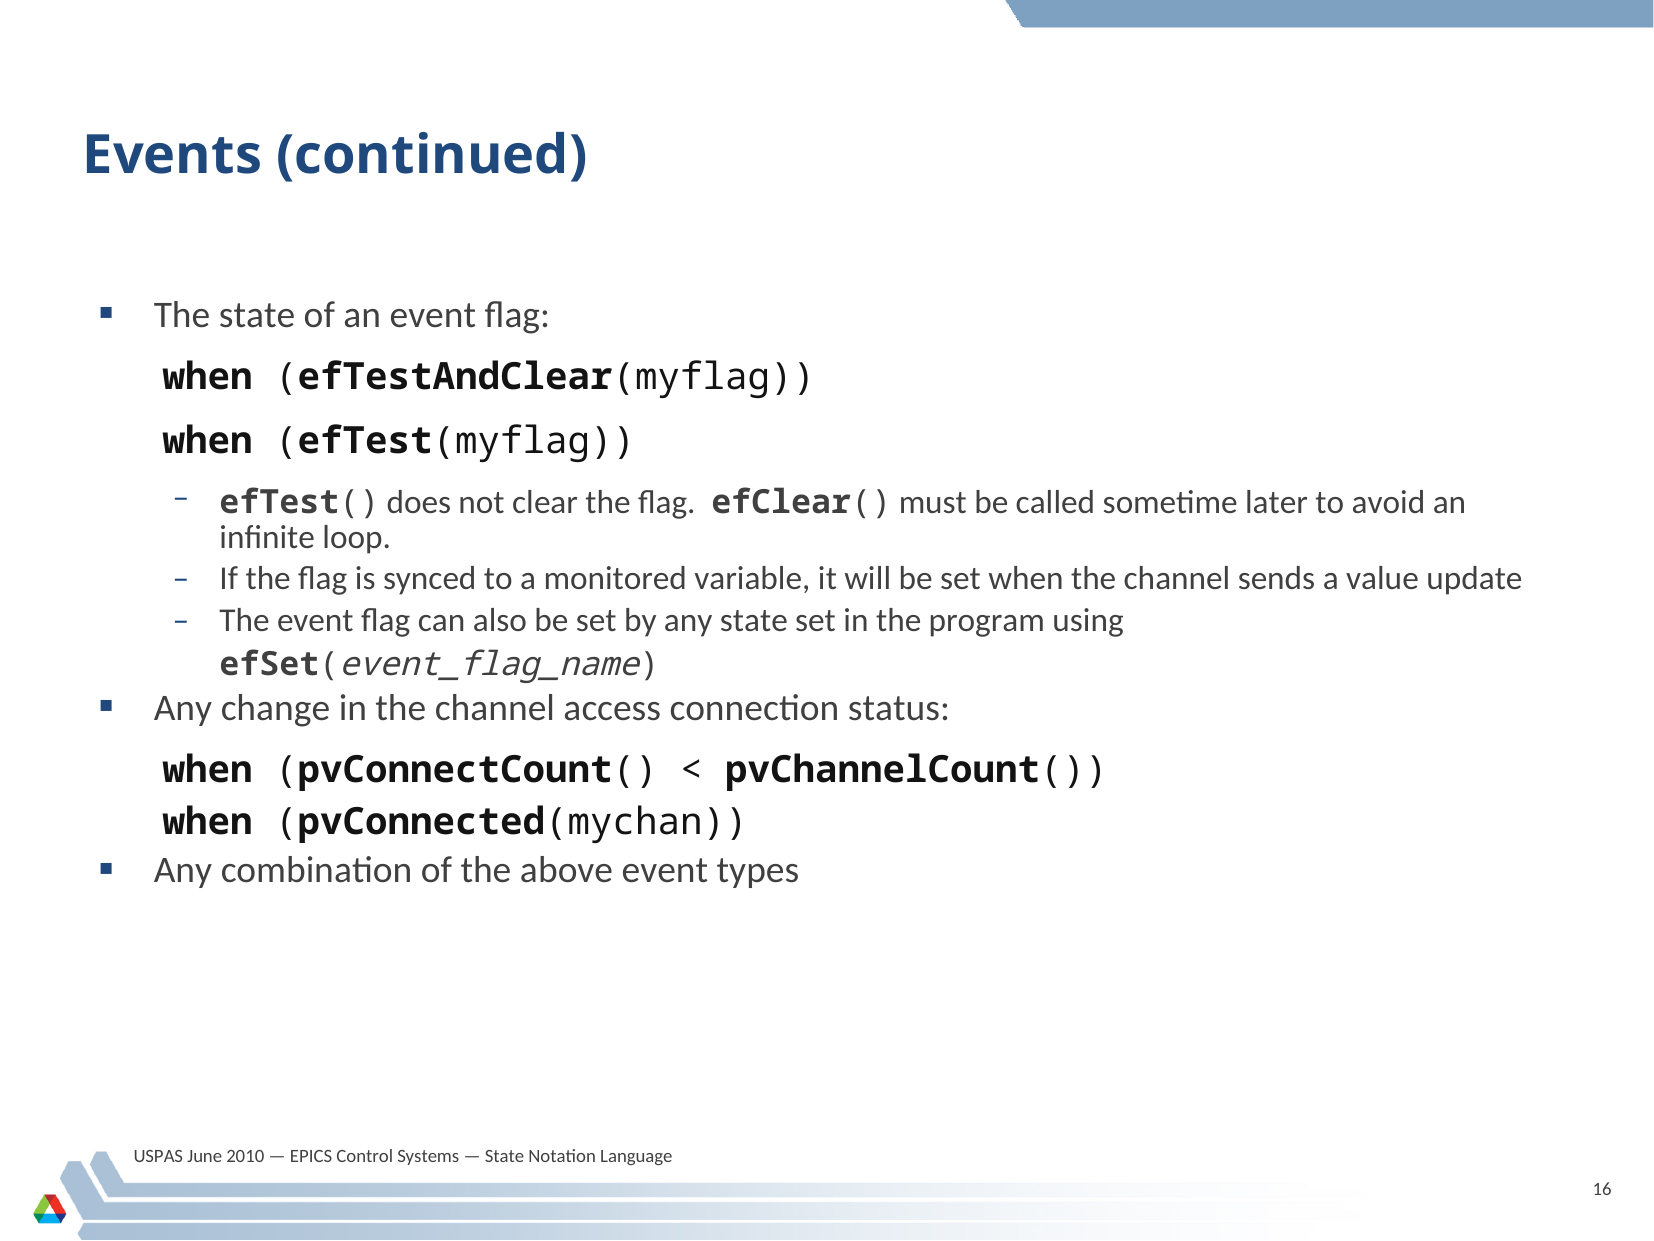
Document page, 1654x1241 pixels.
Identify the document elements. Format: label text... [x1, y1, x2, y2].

picture [0, 1143, 1654, 1240]
list The state of an event flag: when (efTestAndClear(myflag)) when (efTest(myflag)) efTest() does not clear the flag. efClear() must be called sometime later to avoid an infinite loop. If the flag is synced to a monitored variable, it will be set when the channel sends a value update The event flag can also be set by any state set in the program using efSet(event_flag_name) Any change in the channel access connection status: when (pvConnectCount() < pvChannelCount()) when (pvConnected(mychan)) Any combination of the above event types [82, 289, 1571, 1124]
title Events (continued) [82, 49, 1571, 257]
picture [0, 0, 1654, 29]
